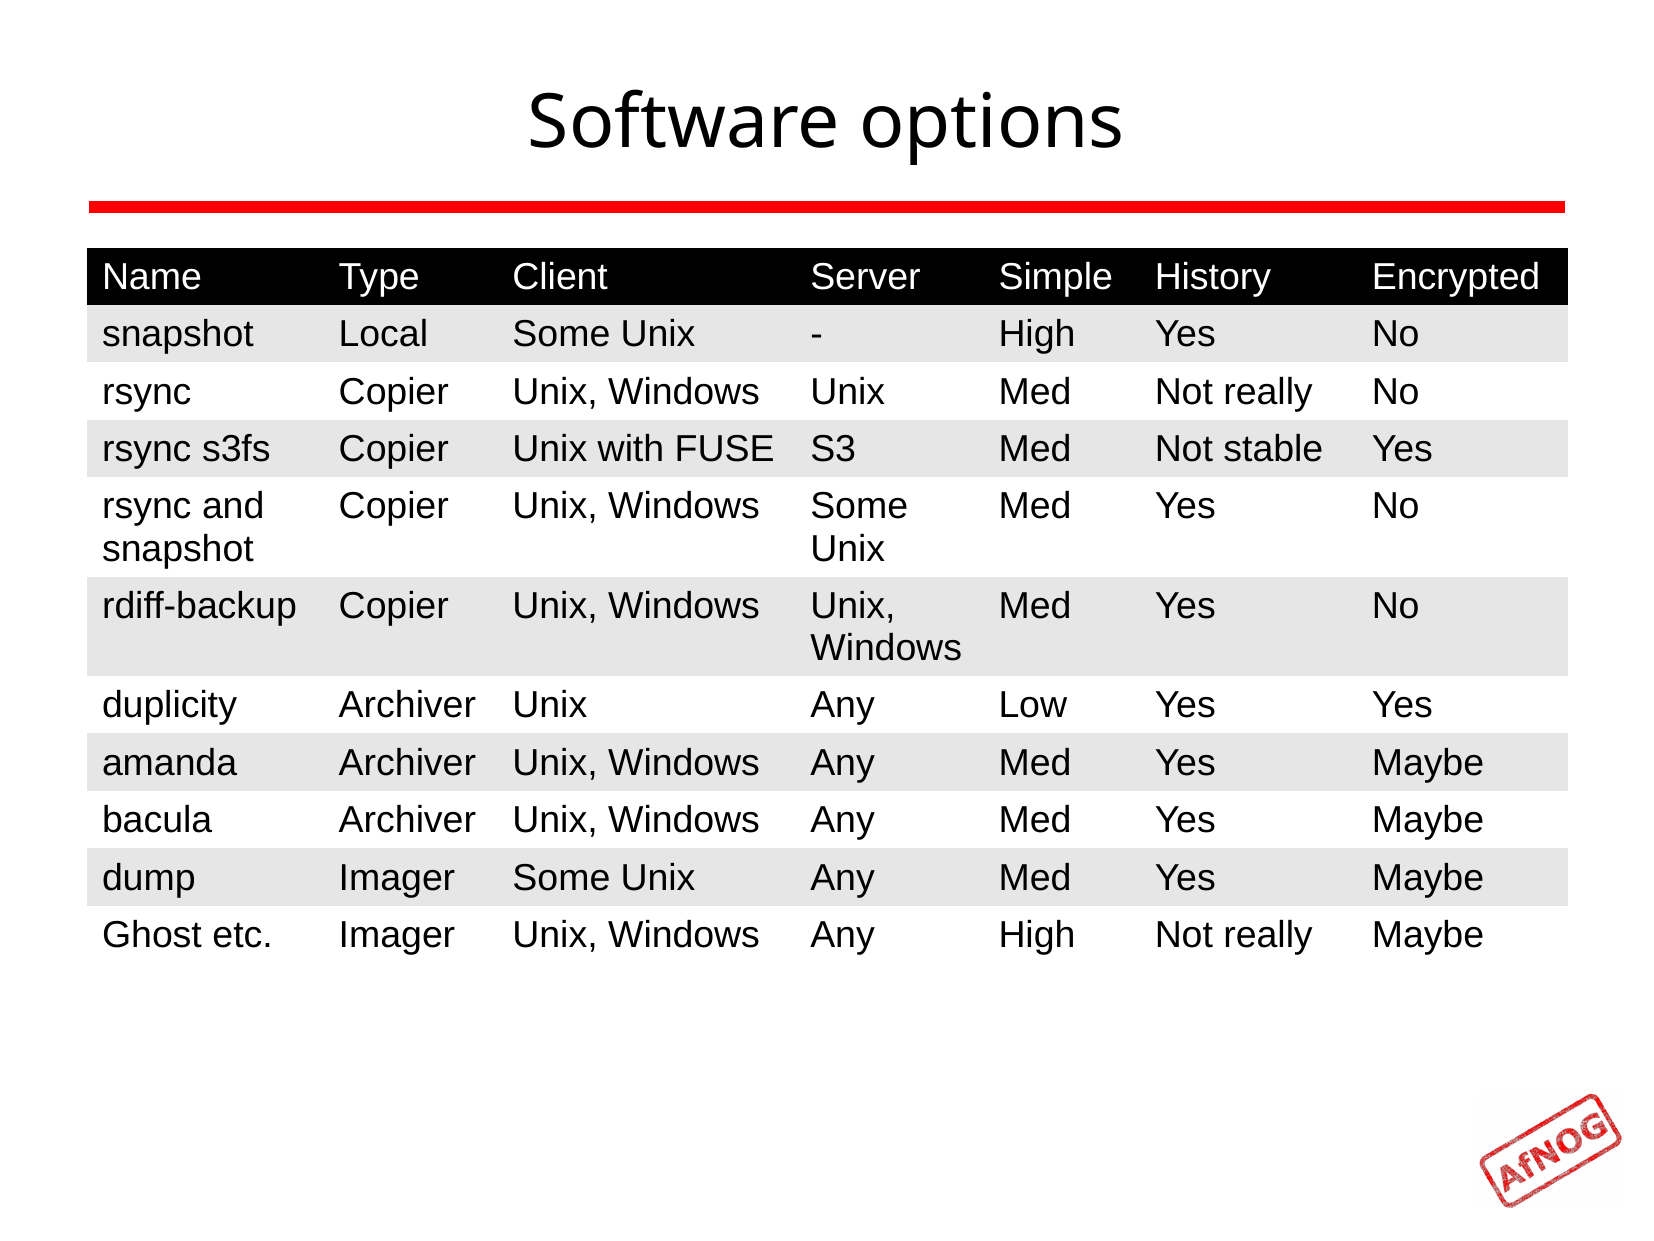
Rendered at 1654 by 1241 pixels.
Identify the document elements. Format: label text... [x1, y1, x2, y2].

table_cell duplicity [87, 676, 324, 733]
table_cell Any [796, 791, 984, 848]
table_cell Low [984, 676, 1140, 733]
table_header Client [498, 248, 796, 305]
table_cell Unix, Windows [498, 906, 796, 963]
table_cell Unix with FUSE [498, 420, 796, 477]
table_cell Maybe [1357, 791, 1568, 848]
table_cell Yes [1140, 733, 1357, 791]
table_cell Yes [1140, 477, 1357, 577]
table_cell rsync [87, 362, 324, 420]
table_cell Med [984, 420, 1140, 477]
table_cell snapshot [87, 305, 324, 362]
table_cell Some Unix [498, 305, 796, 362]
table_cell Imager [324, 848, 498, 906]
table_cell Med [984, 577, 1140, 676]
table_cell Copier [324, 362, 498, 420]
table_cell Imager [324, 906, 498, 963]
table_cell Med [984, 848, 1140, 906]
table_cell rsync s3fs [87, 420, 324, 477]
table_cell Any [796, 733, 984, 791]
table_cell Not stable [1140, 420, 1357, 477]
table_cell Archiver [324, 676, 498, 733]
table_header Encrypted [1357, 248, 1568, 305]
table_cell amanda [87, 733, 324, 791]
table_cell No [1357, 577, 1568, 676]
table_cell Not really [1140, 362, 1357, 420]
table_cell Archiver [324, 733, 498, 791]
table_cell Copier [324, 477, 498, 577]
table_cell rdiff-backup [87, 577, 324, 676]
table_cell Yes [1140, 676, 1357, 733]
table_cell Archiver [324, 791, 498, 848]
table_cell High [984, 305, 1140, 362]
table_cell Yes [1357, 676, 1568, 733]
table_cell Unix, Windows [498, 577, 796, 676]
table_cell bacula [87, 791, 324, 848]
table_cell rsync and snapshot [87, 477, 324, 577]
table_cell No [1357, 477, 1568, 577]
table_cell Unix, Windows [498, 791, 796, 848]
table_header Simple [984, 248, 1140, 305]
table_cell Yes [1140, 305, 1357, 362]
table_cell Med [984, 791, 1140, 848]
table_cell - [796, 305, 984, 362]
table_cell Med [984, 362, 1140, 420]
table_header Server [796, 248, 984, 305]
table_cell Unix, Windows [498, 733, 796, 791]
table_cell Unix [498, 676, 796, 733]
table_cell Copier [324, 577, 498, 676]
table_header Name [87, 248, 324, 305]
table_cell Ghost etc. [87, 906, 324, 963]
table_cell Yes [1140, 577, 1357, 676]
table_cell No [1357, 305, 1568, 362]
table_cell Yes [1357, 420, 1568, 477]
table_cell Yes [1140, 791, 1357, 848]
table_cell Any [796, 676, 984, 733]
table_cell Maybe [1357, 906, 1568, 963]
table_cell Any [796, 906, 984, 963]
table_cell Unix, Windows [796, 577, 984, 676]
table_cell No [1357, 362, 1568, 420]
table_header Type [324, 248, 498, 305]
table_cell Unix, Windows [498, 362, 796, 420]
table_cell Yes [1140, 848, 1357, 906]
picture [1476, 1090, 1625, 1211]
table_header History [1140, 248, 1357, 305]
table_cell Any [796, 848, 984, 906]
table_cell Maybe [1357, 848, 1568, 906]
table_cell Local [324, 305, 498, 362]
table_cell Not really [1140, 906, 1357, 963]
table_cell Unix, Windows [498, 477, 796, 577]
table_cell Med [984, 477, 1140, 577]
table_cell Maybe [1357, 733, 1568, 791]
table_cell High [984, 906, 1140, 963]
table_cell Copier [324, 420, 498, 477]
title Software options [88, 29, 1565, 207]
table_cell S3 [796, 420, 984, 477]
table_cell Med [984, 733, 1140, 791]
table_cell dump [87, 848, 324, 906]
table_cell Unix [796, 362, 984, 420]
table_cell Some Unix [498, 848, 796, 906]
table_cell Some Unix [796, 477, 984, 577]
